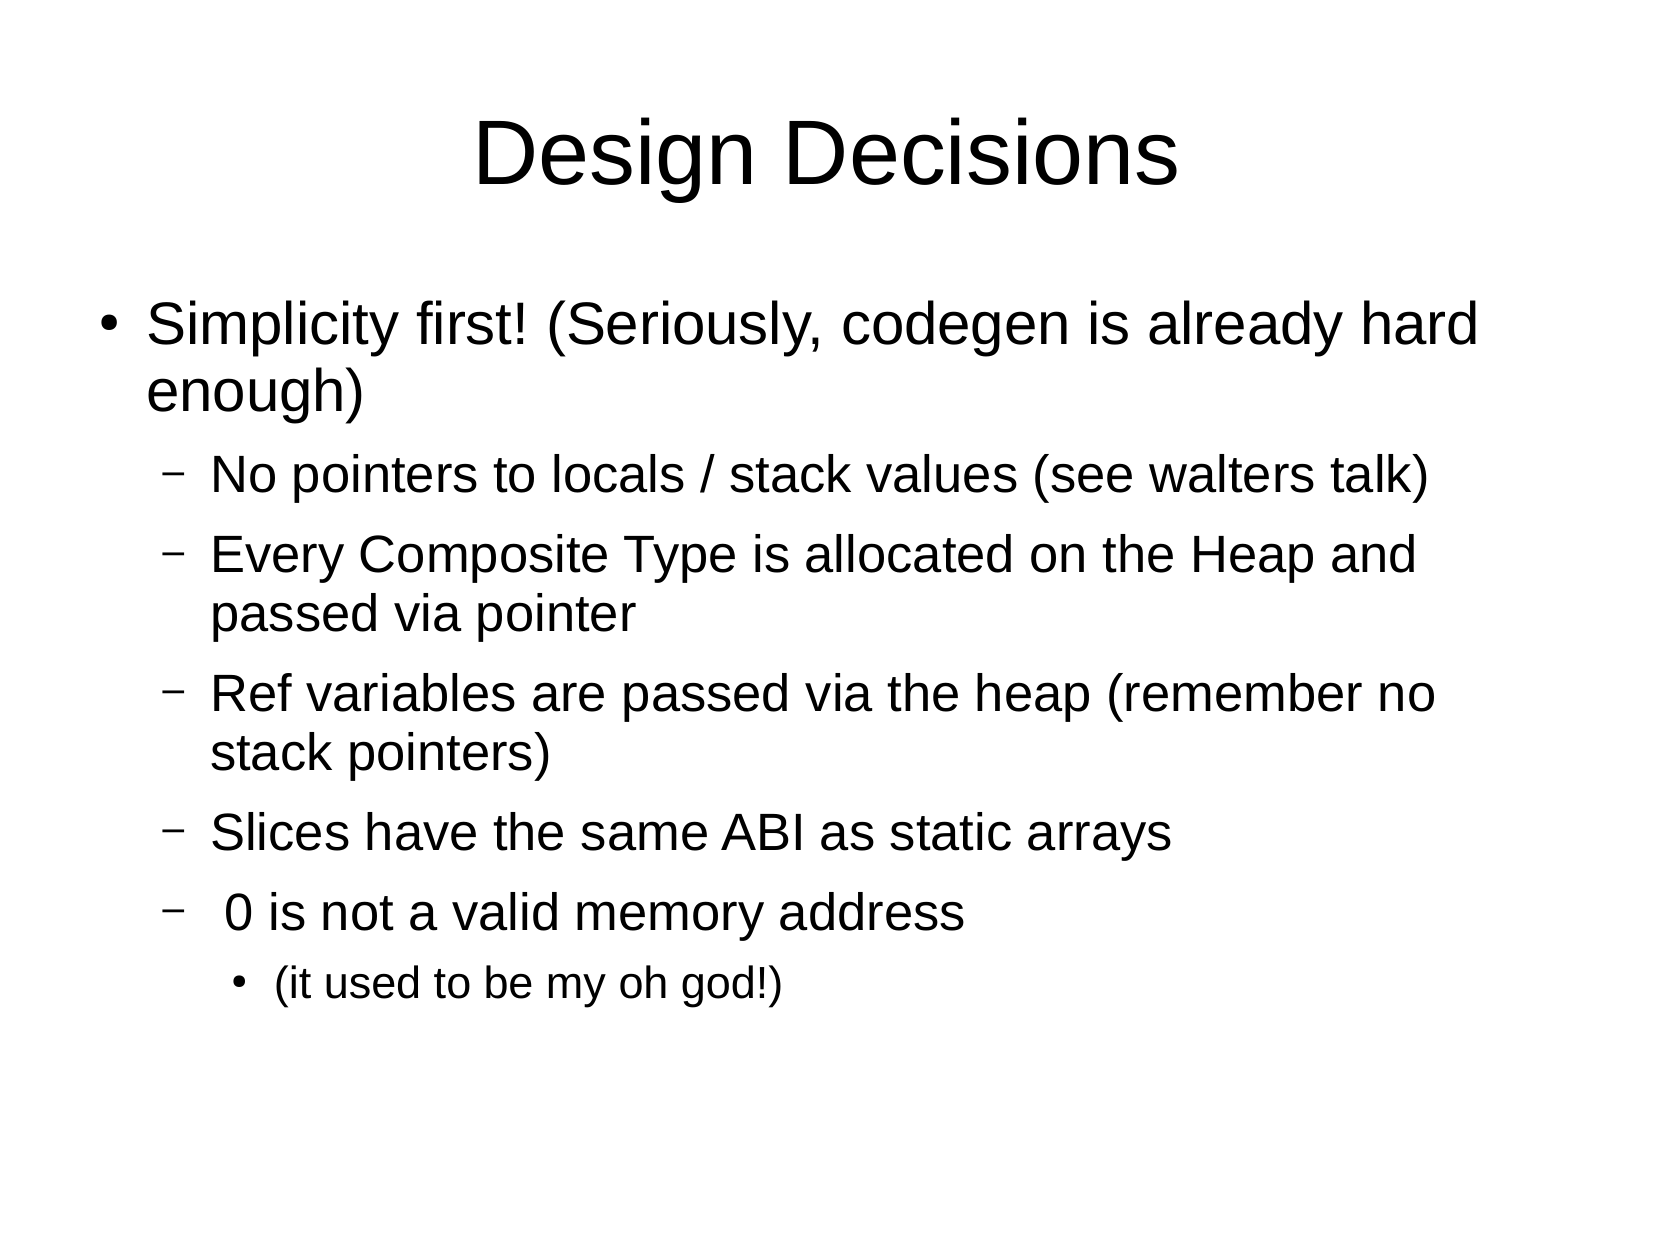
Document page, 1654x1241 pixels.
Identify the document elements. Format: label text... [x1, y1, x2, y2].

list Simplicity first! (Seriously, codegen is already hard enough) No pointers to locals / stack values (see walters talk) Every Composite Type is allocated on the Heap and passed via pointer Ref variables are passed via the heap (remember no stack pointers) Slices have the same ABI as static arrays 0 is not a valid memory address (it used to be my oh god!) [82, 290, 1571, 1010]
title Design Decisions [82, 49, 1571, 257]
